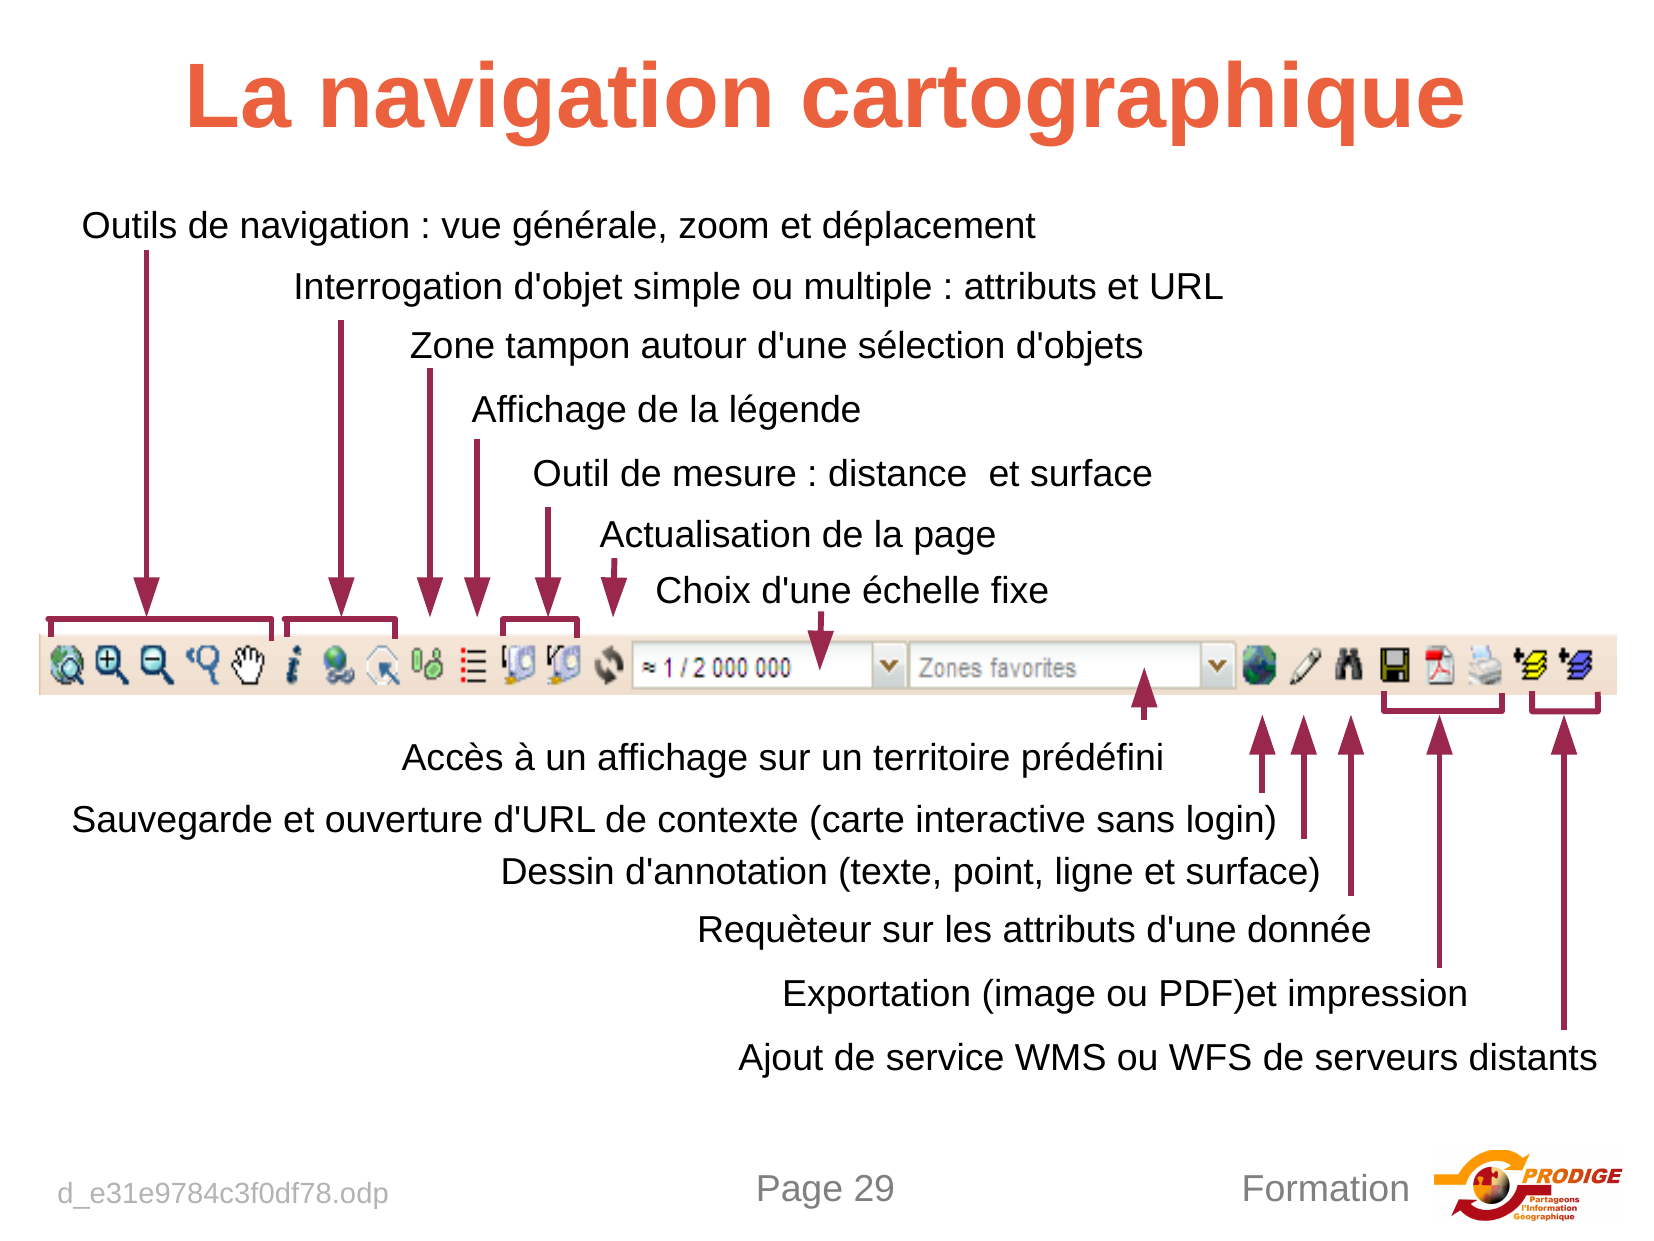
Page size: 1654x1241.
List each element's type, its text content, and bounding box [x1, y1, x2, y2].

text_box Accès à un affichage sur un territoire prédéfini [386, 729, 1180, 787]
text_box Interrogation d'objet simple ou multiple : attributs et URL [278, 258, 1240, 315]
text_box Ajout de service WMS ou WFS de serveurs distants [723, 1028, 1614, 1086]
text_box Outils de navigation : vue générale, zoom et déplacement [66, 196, 1052, 254]
text_box Choix d'une échelle fixe [640, 562, 1064, 620]
picture [1434, 1150, 1623, 1221]
text_box Exportation (image ou PDF)et impression [767, 964, 1484, 1022]
text_box Sauvegarde et ouverture d'URL de contexte (carte interactive sans login) [56, 790, 1292, 848]
text_box Actualisation de la page [584, 506, 1012, 564]
text_box Requèteur sur les attributs d'une donnée [682, 901, 1387, 959]
title La navigation cartographique [82, 0, 1571, 193]
text_box Zone tampon autour d'une sélection d'objets [395, 317, 1159, 375]
text_box Outil de mesure : distance et surface [517, 444, 1168, 502]
text_box Affichage de la légende [456, 381, 877, 439]
picture [39, 634, 1617, 695]
text_box Dessin d'annotation (texte, point, ligne et surface) [485, 843, 1337, 901]
